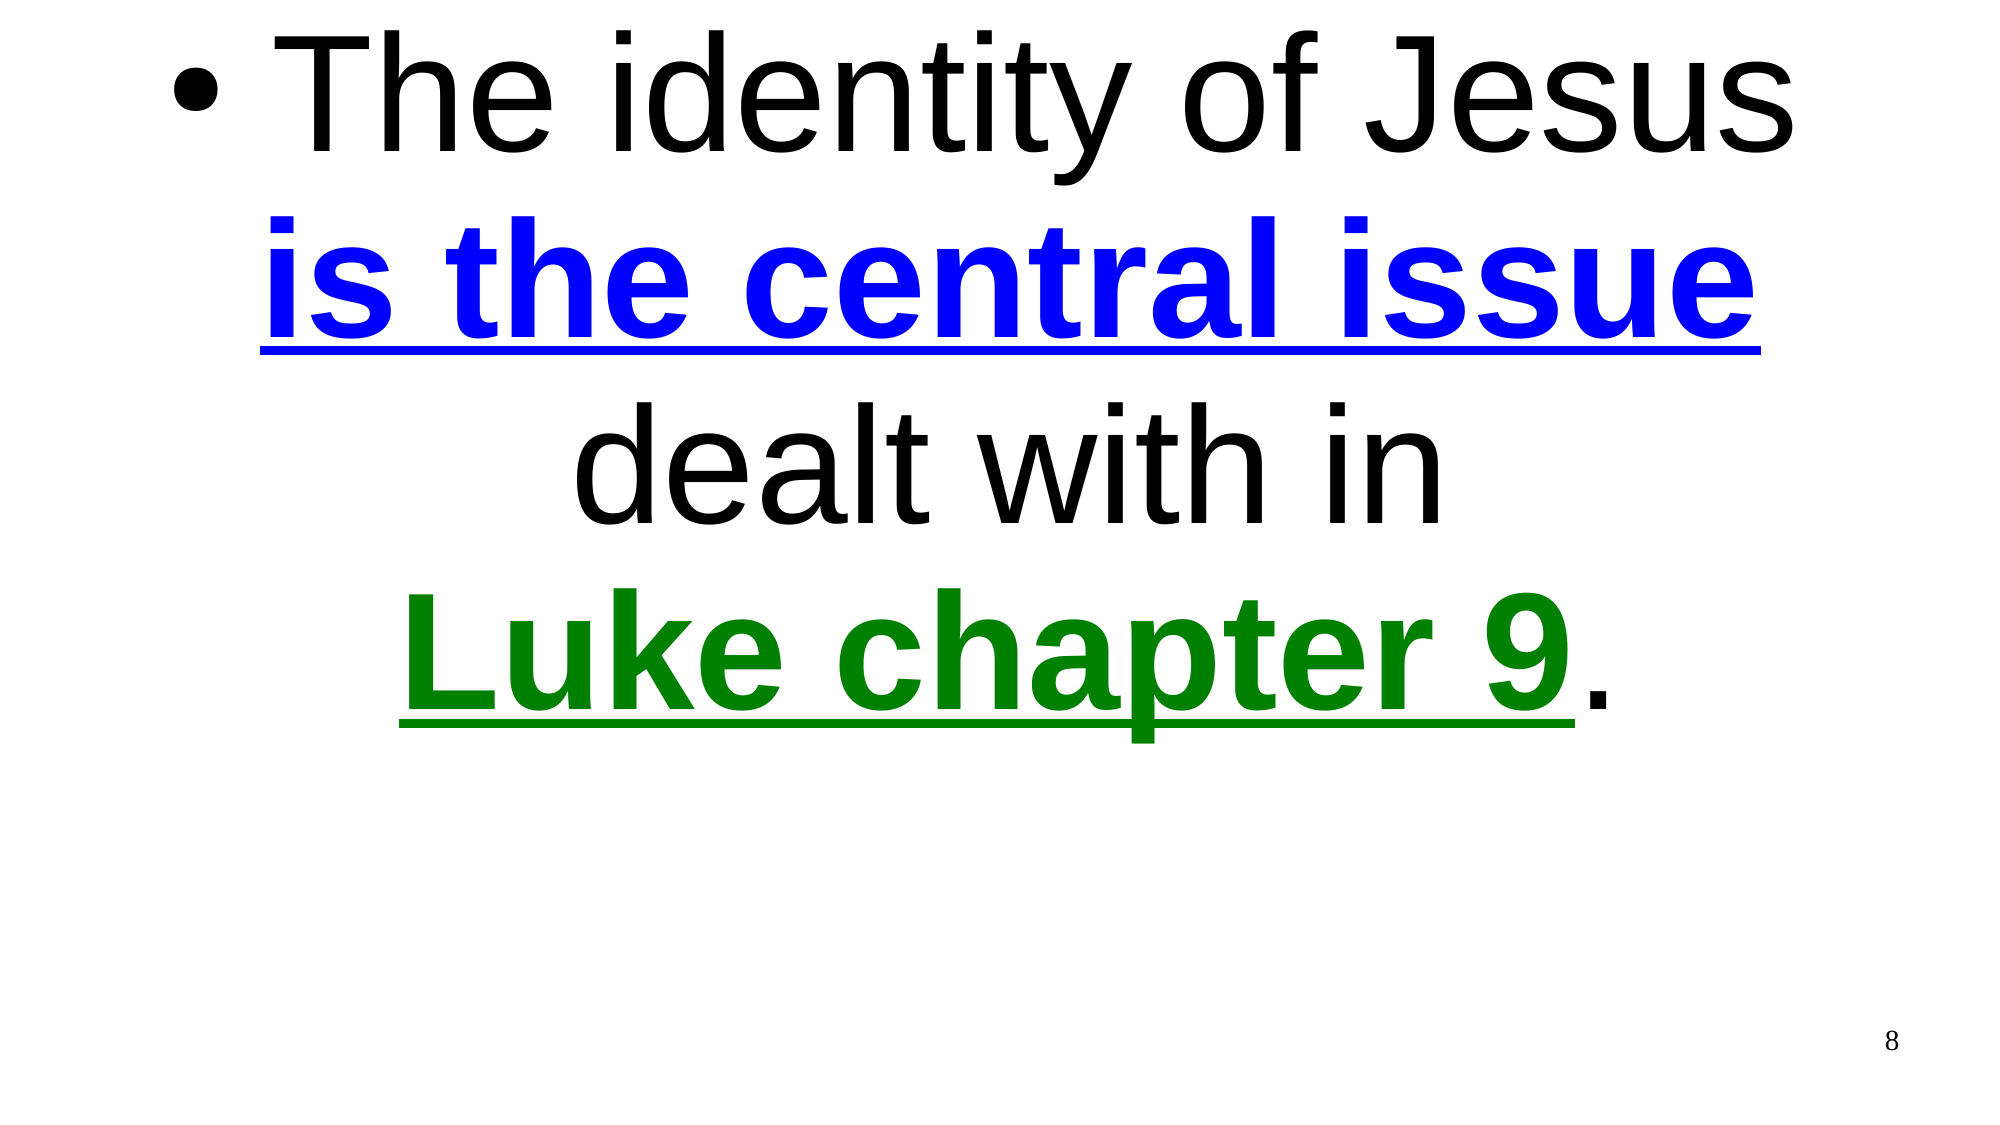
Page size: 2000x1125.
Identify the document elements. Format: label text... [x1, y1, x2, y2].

list The identity of Jesus is the central issue dealt with in Luke chapter 9. [0, 0, 1996, 1123]
